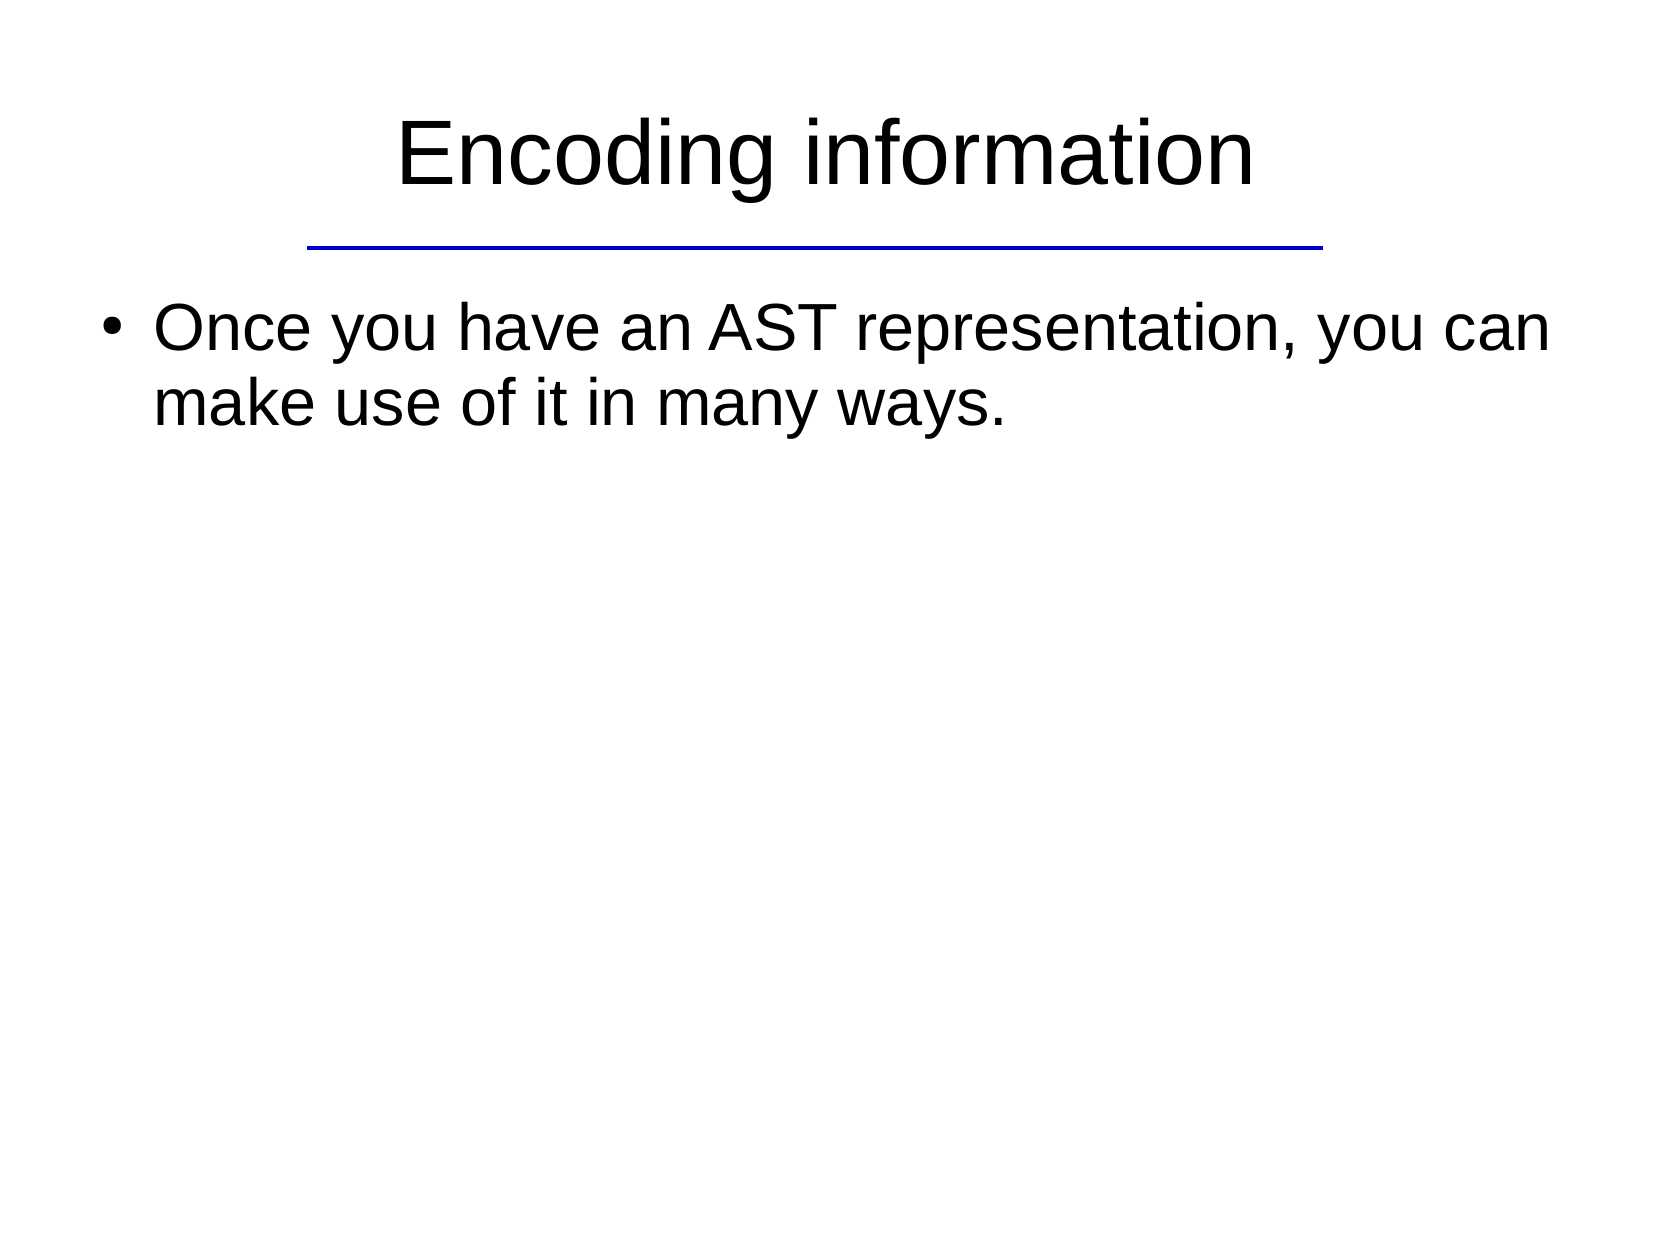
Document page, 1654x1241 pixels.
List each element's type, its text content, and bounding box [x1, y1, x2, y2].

title Encoding information [82, 49, 1571, 257]
list Once you have an AST representation, you can make use of it in many ways. [82, 290, 1571, 1010]
